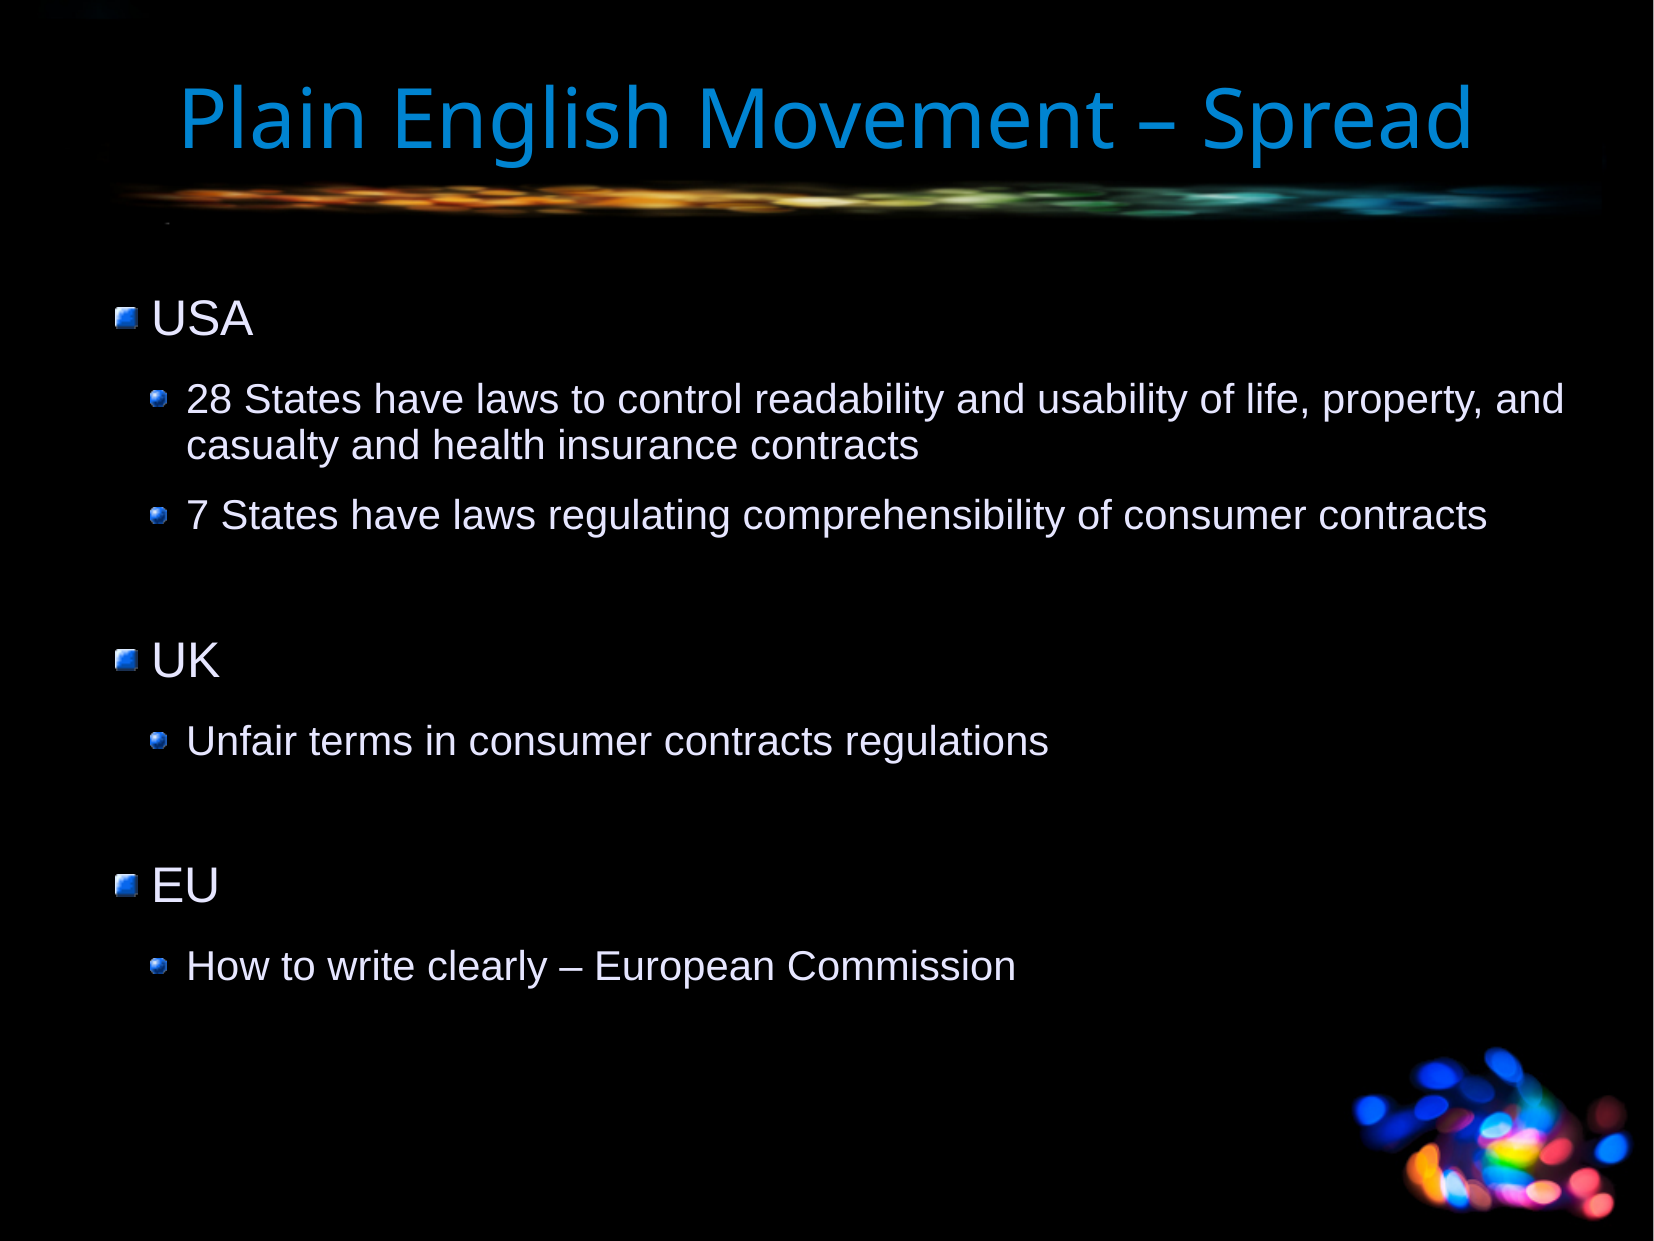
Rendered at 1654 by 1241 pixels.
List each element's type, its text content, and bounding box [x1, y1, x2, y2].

picture [0, 0, 1654, 1241]
list USA 28 States have laws to control readability and usability of life, property, and casualty and health insurance contracts 7 States have laws regulating comprehensibility of consumer contracts UK Unfair terms in consumer contracts regulations EU How to write clearly – European Commission [115, 290, 1604, 1094]
title Plain English Movement – Spread [82, 19, 1571, 212]
